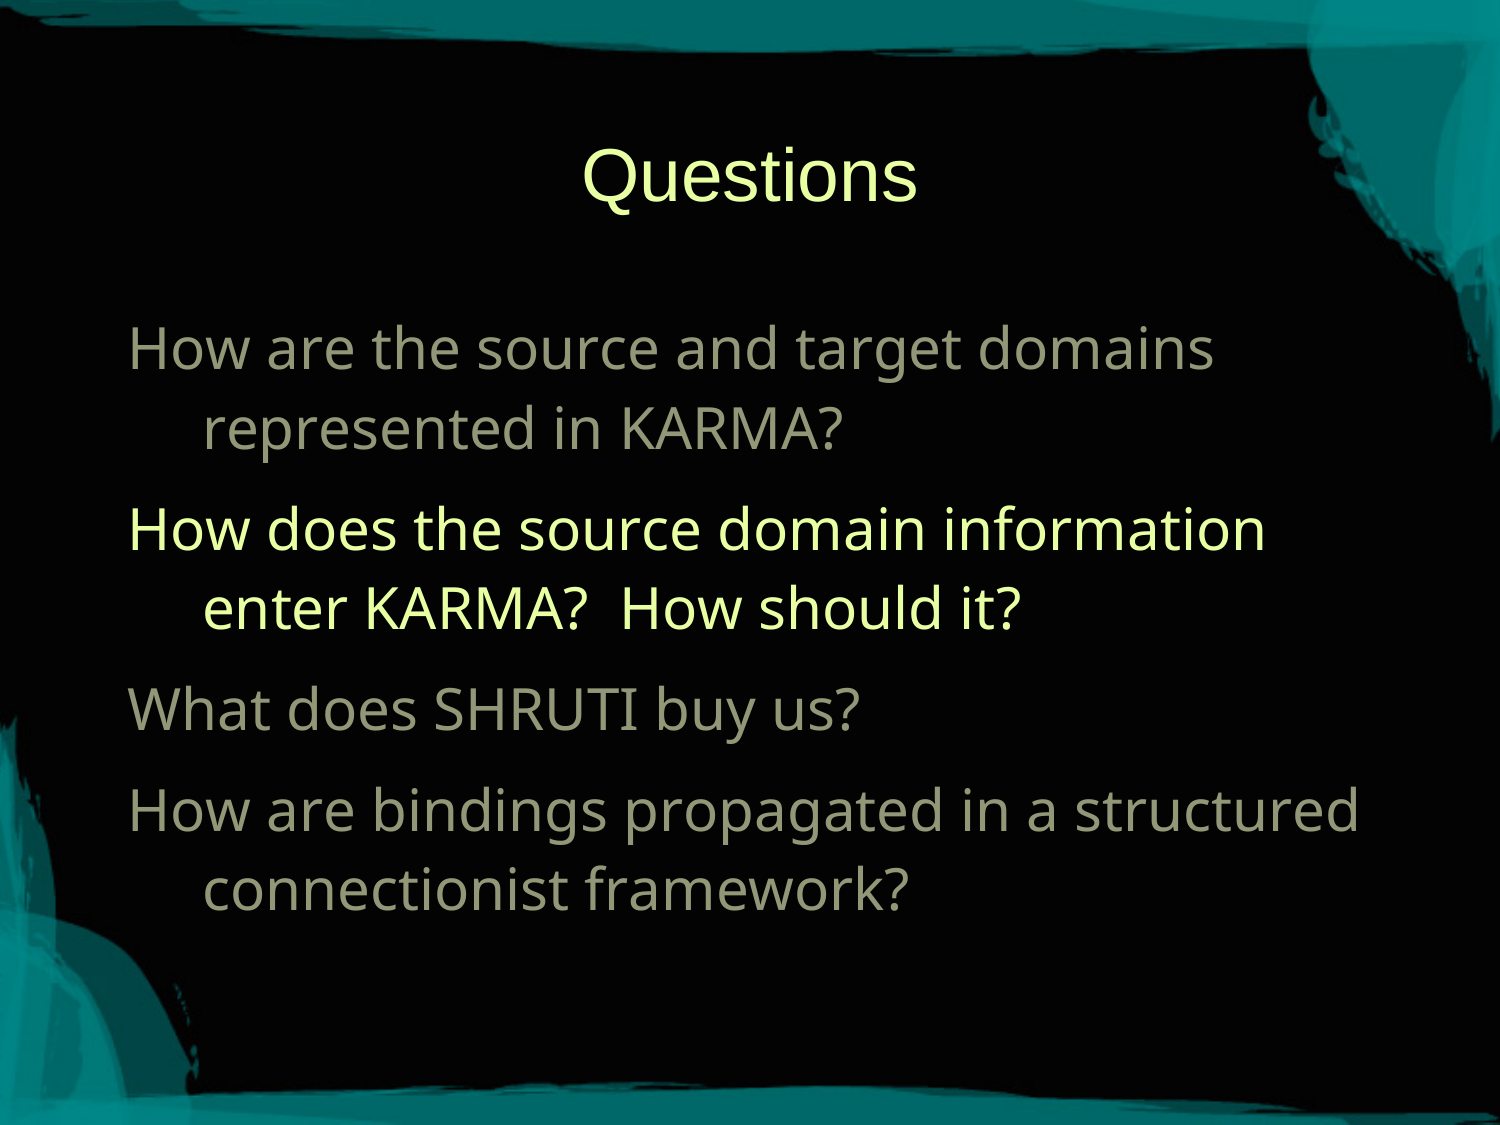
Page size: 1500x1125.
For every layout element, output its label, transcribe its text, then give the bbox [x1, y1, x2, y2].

picture [0, 0, 1500, 1125]
list How are the source and target domains represented in KARMA? How does the source domain information enter KARMA? How should it? What does SHRUTI buy us? How are bindings propagated in a structured connectionist framework? [112, 299, 1388, 1000]
title Questions [112, 87, 1388, 263]
